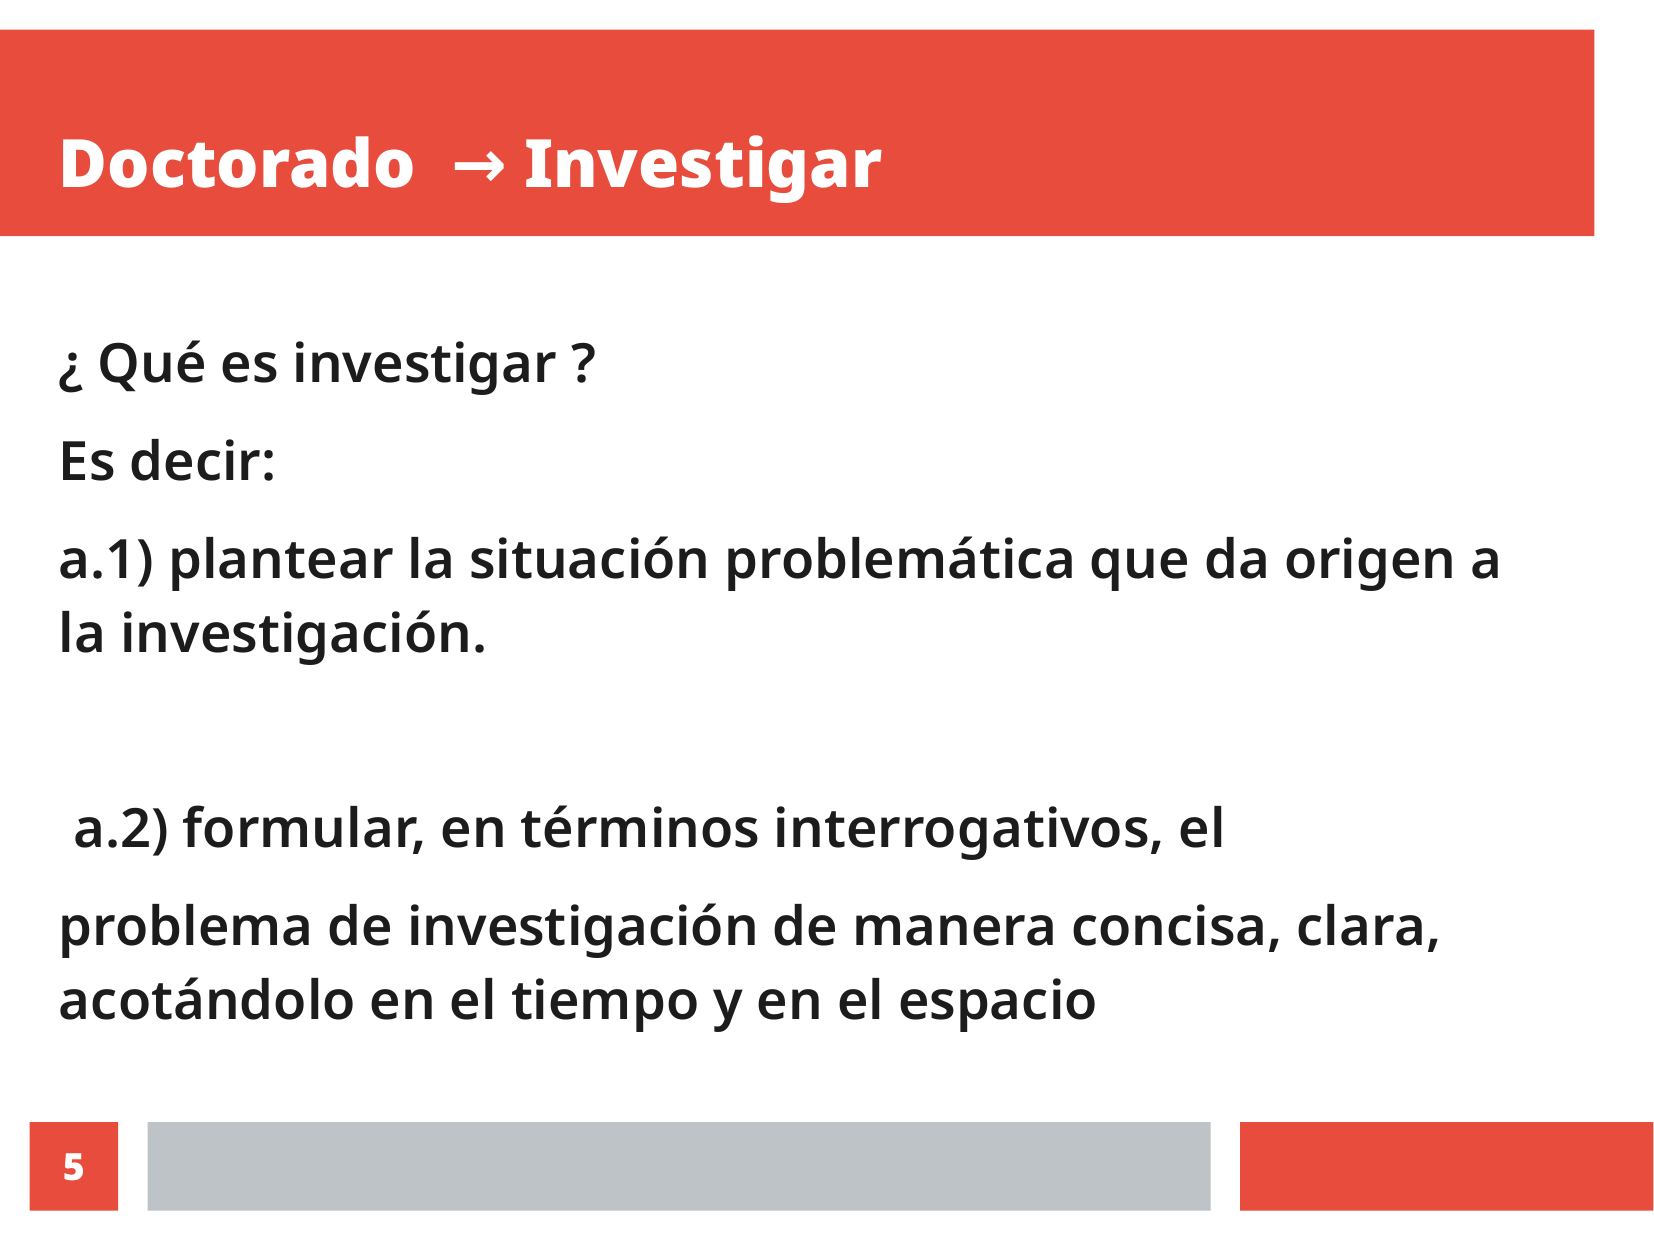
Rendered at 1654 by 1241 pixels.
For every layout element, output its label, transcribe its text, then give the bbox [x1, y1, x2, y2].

list ¿ Qué es investigar ? Es decir: a.1) plantear la situación problemática que da origen a la investigación. a.2) formular, en términos interrogativos, el problema de investigación de manera concisa, clara, acotándolo en el tiempo y en el espacio [59, 324, 1565, 1093]
title Doctorado → Investigar [59, 59, 1595, 207]
